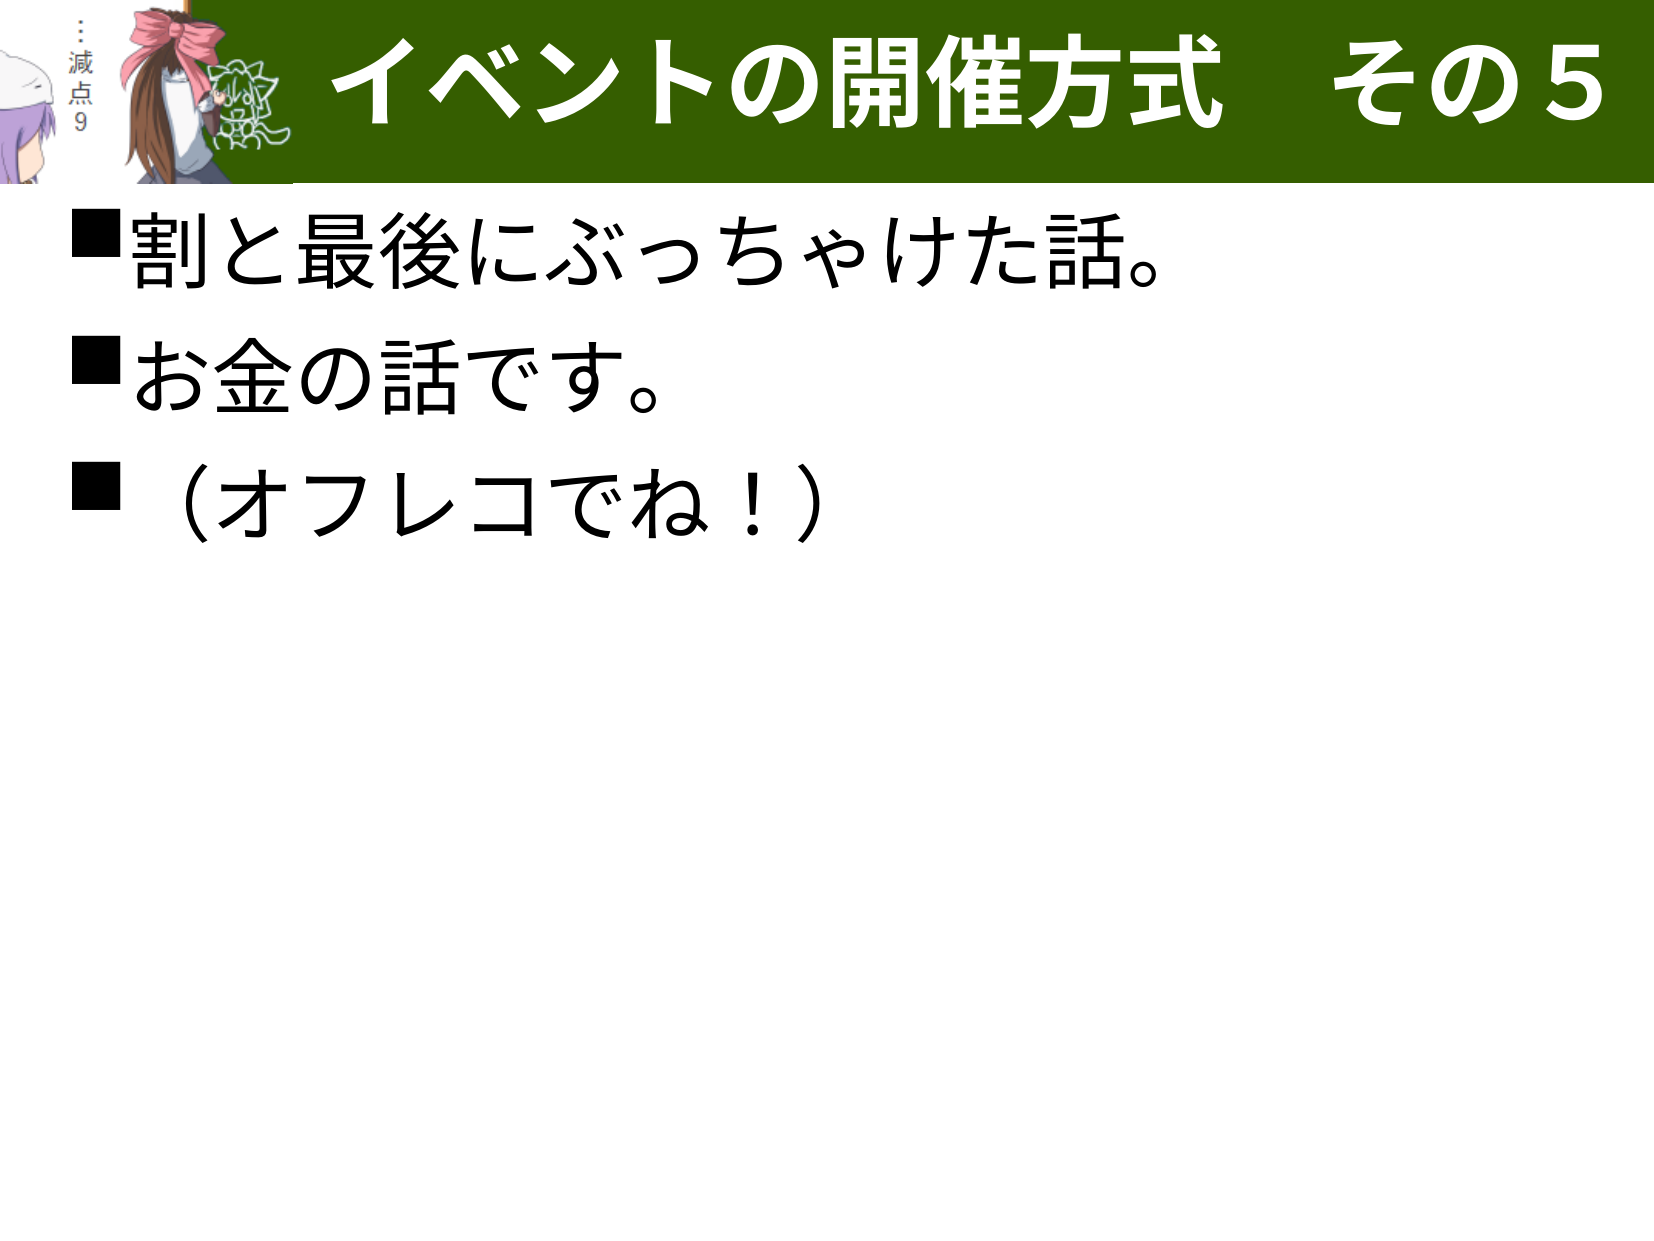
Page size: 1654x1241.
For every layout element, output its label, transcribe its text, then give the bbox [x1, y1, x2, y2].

title イベントの開催方式 その５ [325, 0, 1654, 168]
list 割と最後にぶっちゃけた話。 お金の話です。 （オフレコでね！） [65, 195, 1595, 915]
picture [0, 0, 293, 184]
